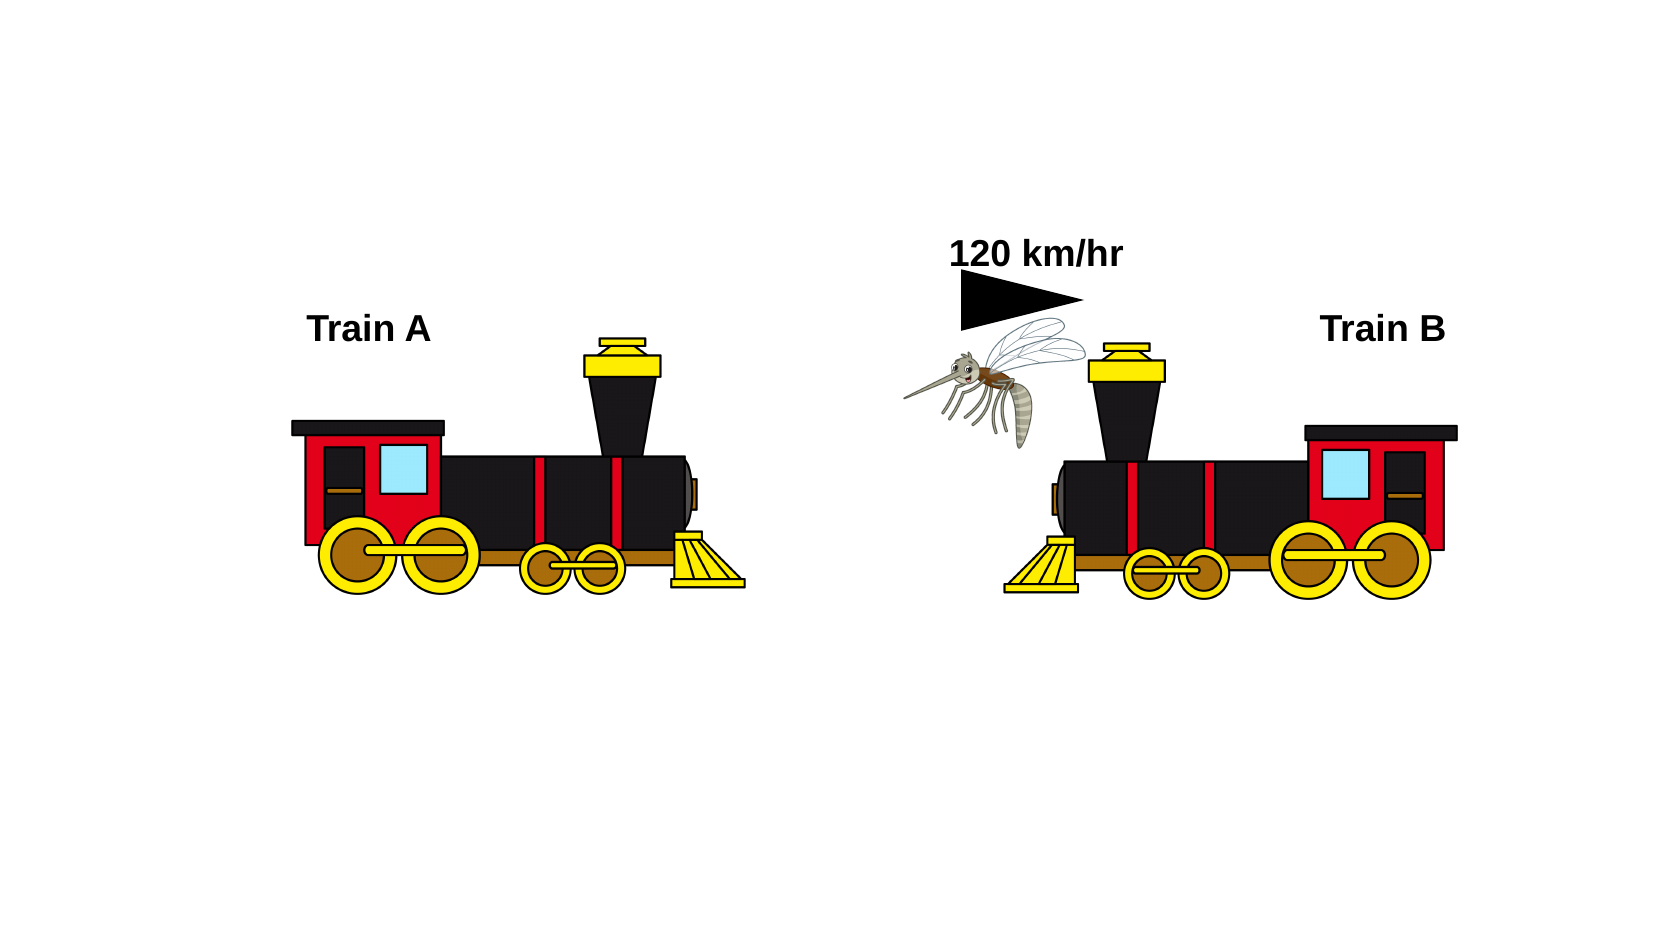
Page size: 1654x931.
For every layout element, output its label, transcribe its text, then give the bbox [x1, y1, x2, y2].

picture [291, 337, 746, 595]
text_box 120 km/hr [934, 225, 1160, 301]
text_box Train A [291, 300, 517, 376]
picture [902, 316, 1458, 601]
text_box Train B [1304, 300, 1530, 376]
